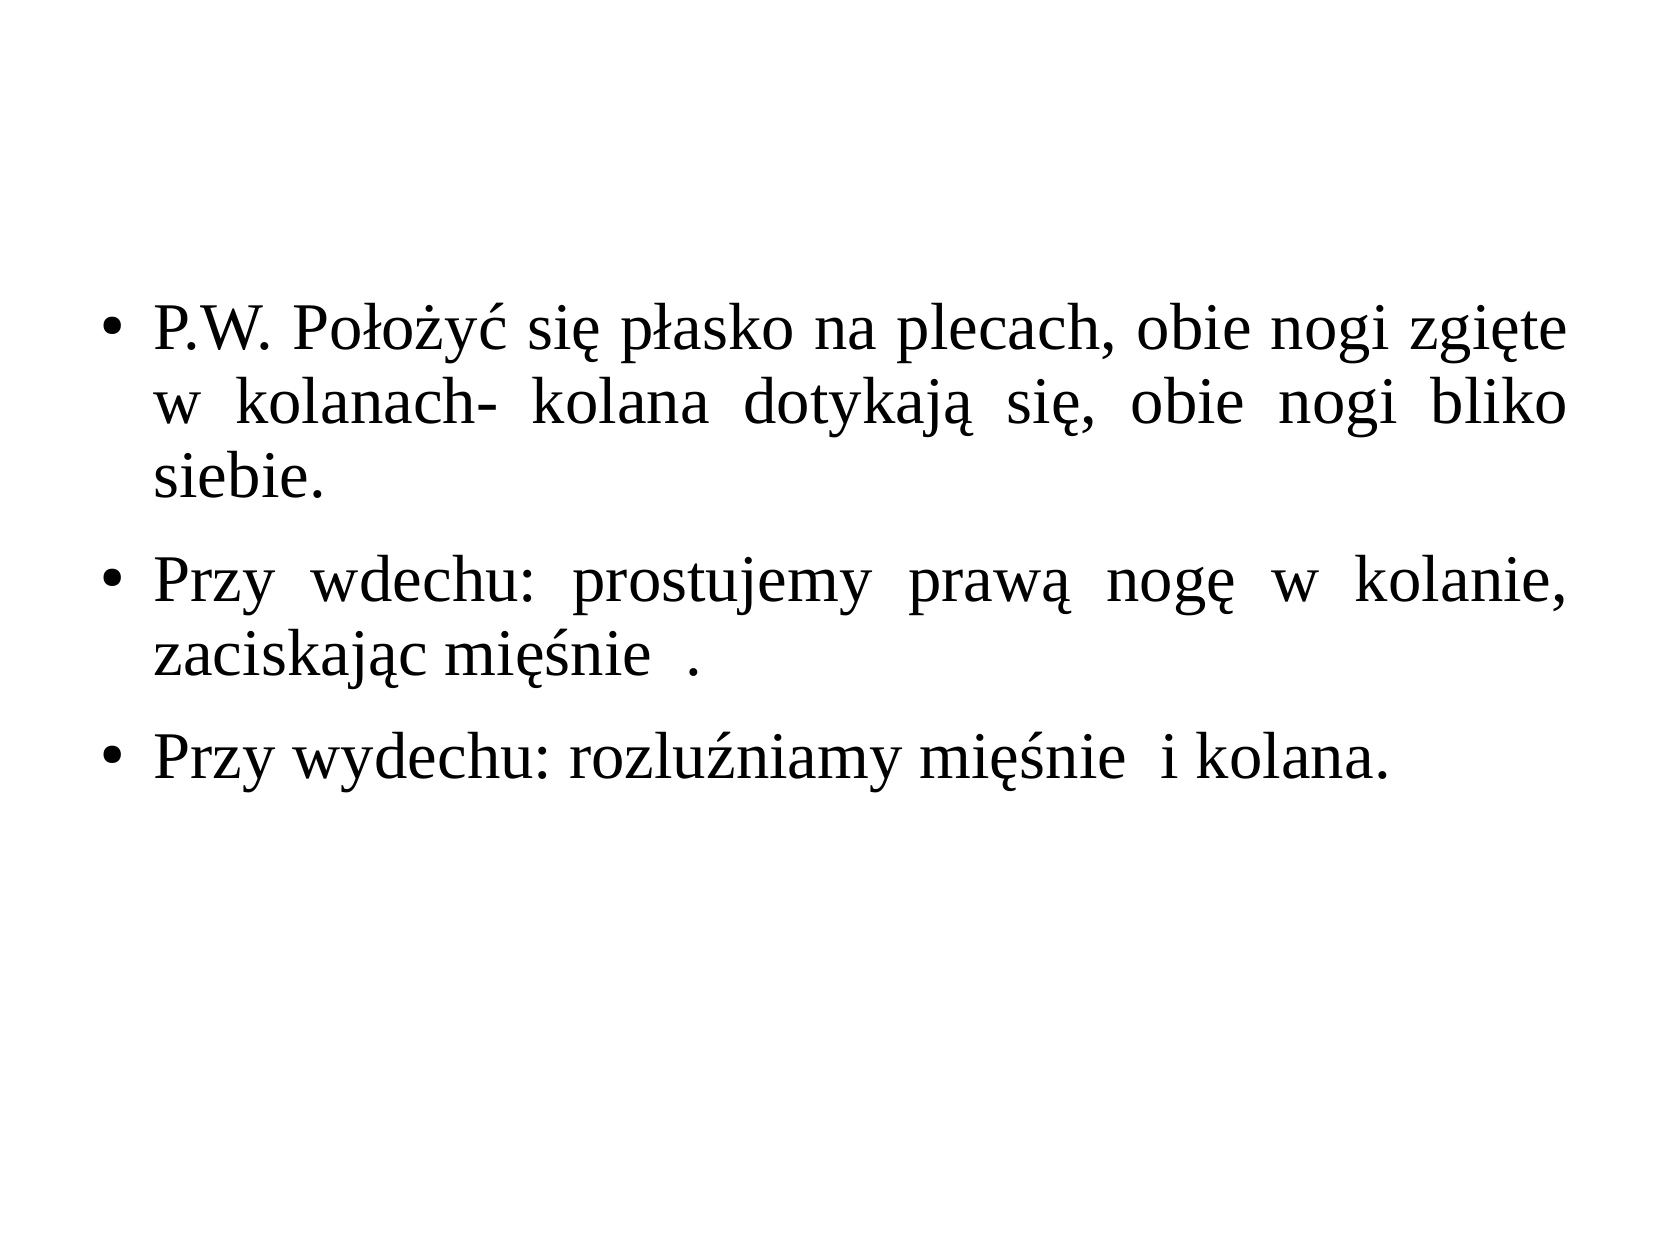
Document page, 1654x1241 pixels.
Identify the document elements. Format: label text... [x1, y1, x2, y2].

list P.W. Położyć się płasko na plecach, obie nogi zgięte w kolanach- kolana dotykają się, obie nogi bliko siebie. Przy wdechu: prostujemy prawą nogę w kolanie, zaciskając mięśnie . Przy wydechu: rozluźniamy mięśnie i kolana. [82, 290, 1571, 1109]
